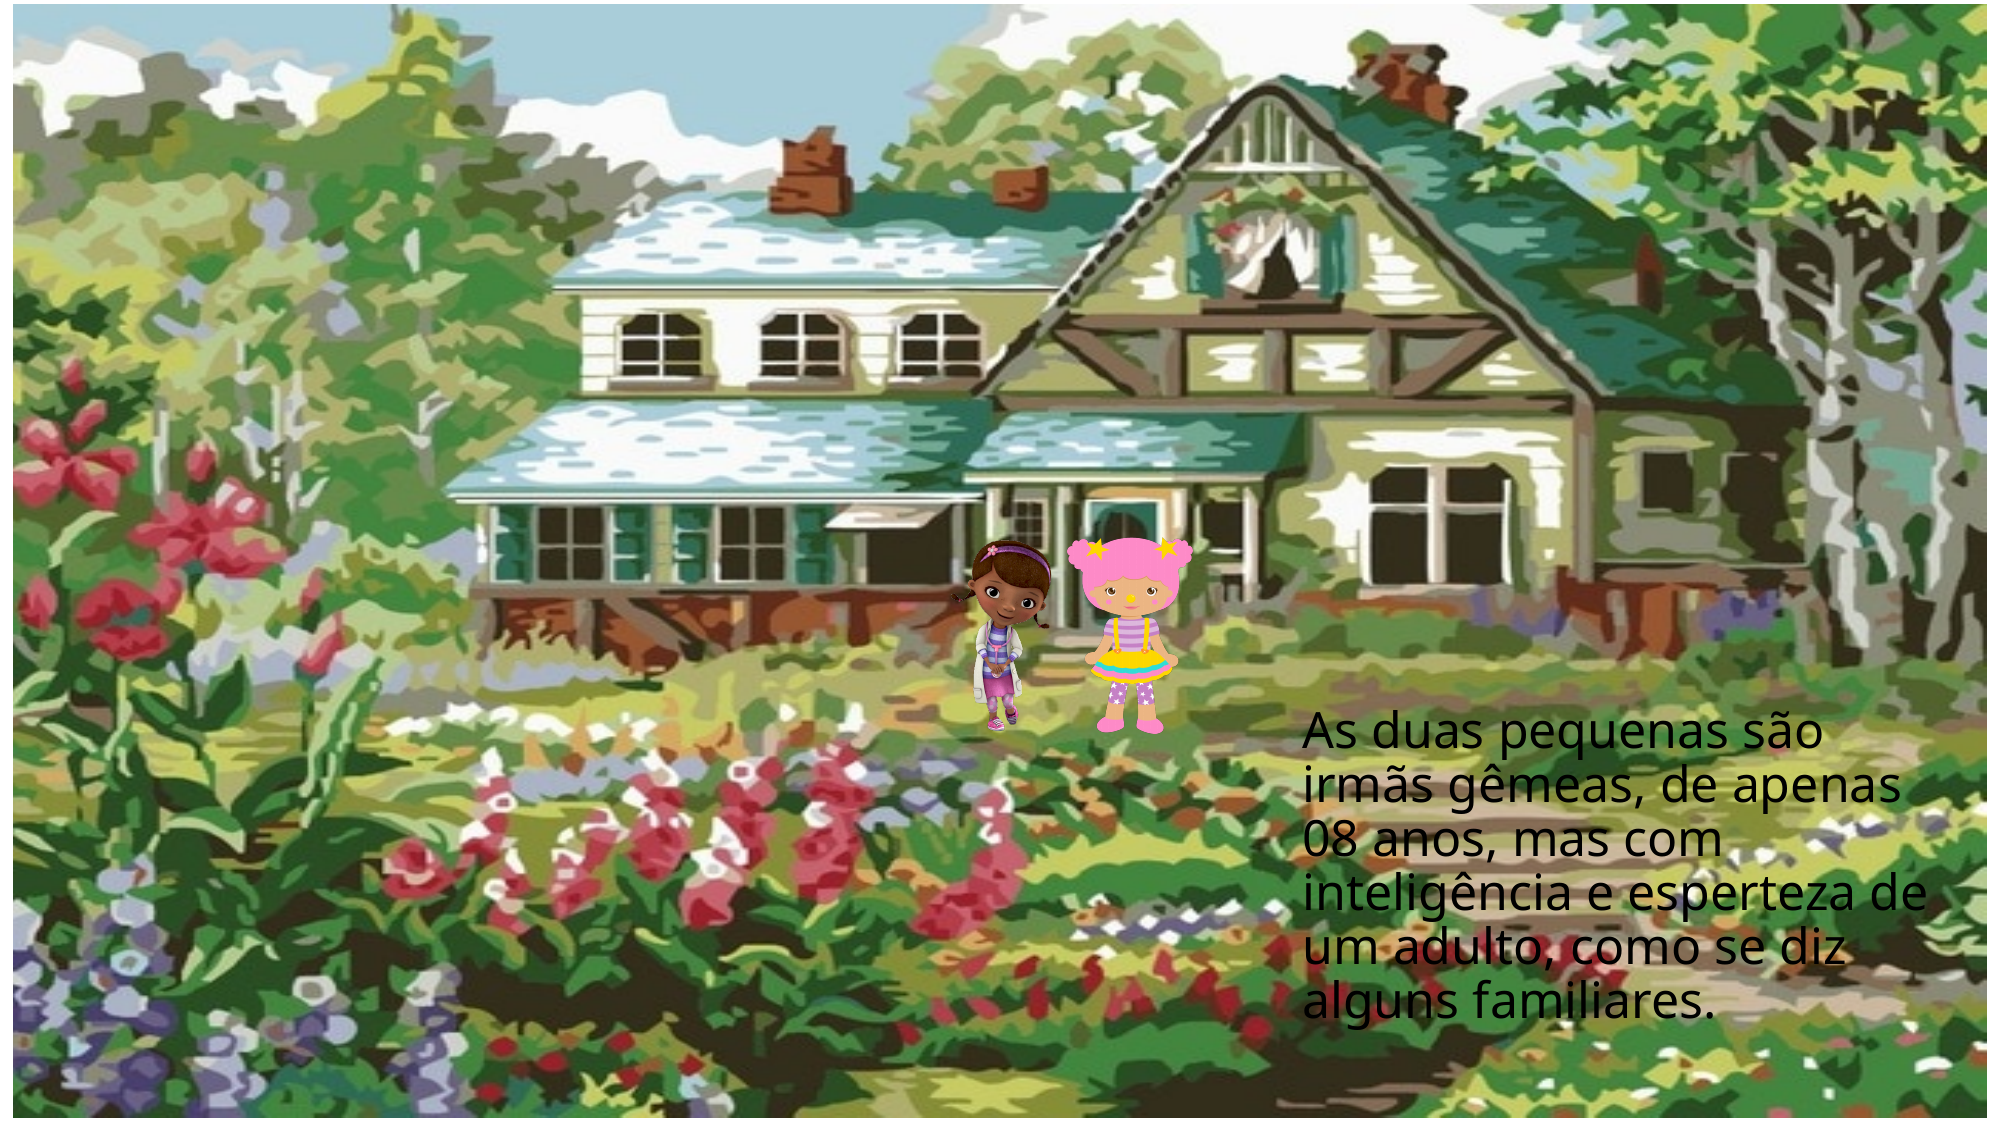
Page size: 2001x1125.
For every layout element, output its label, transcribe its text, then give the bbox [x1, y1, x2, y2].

text_box As duas pequenas são irmãs gêmeas, de apenas 08 anos, mas com inteligência e esperteza de um adulto, como se diz alguns familiares. [1287, 698, 1962, 1037]
picture [13, 4, 1987, 1118]
